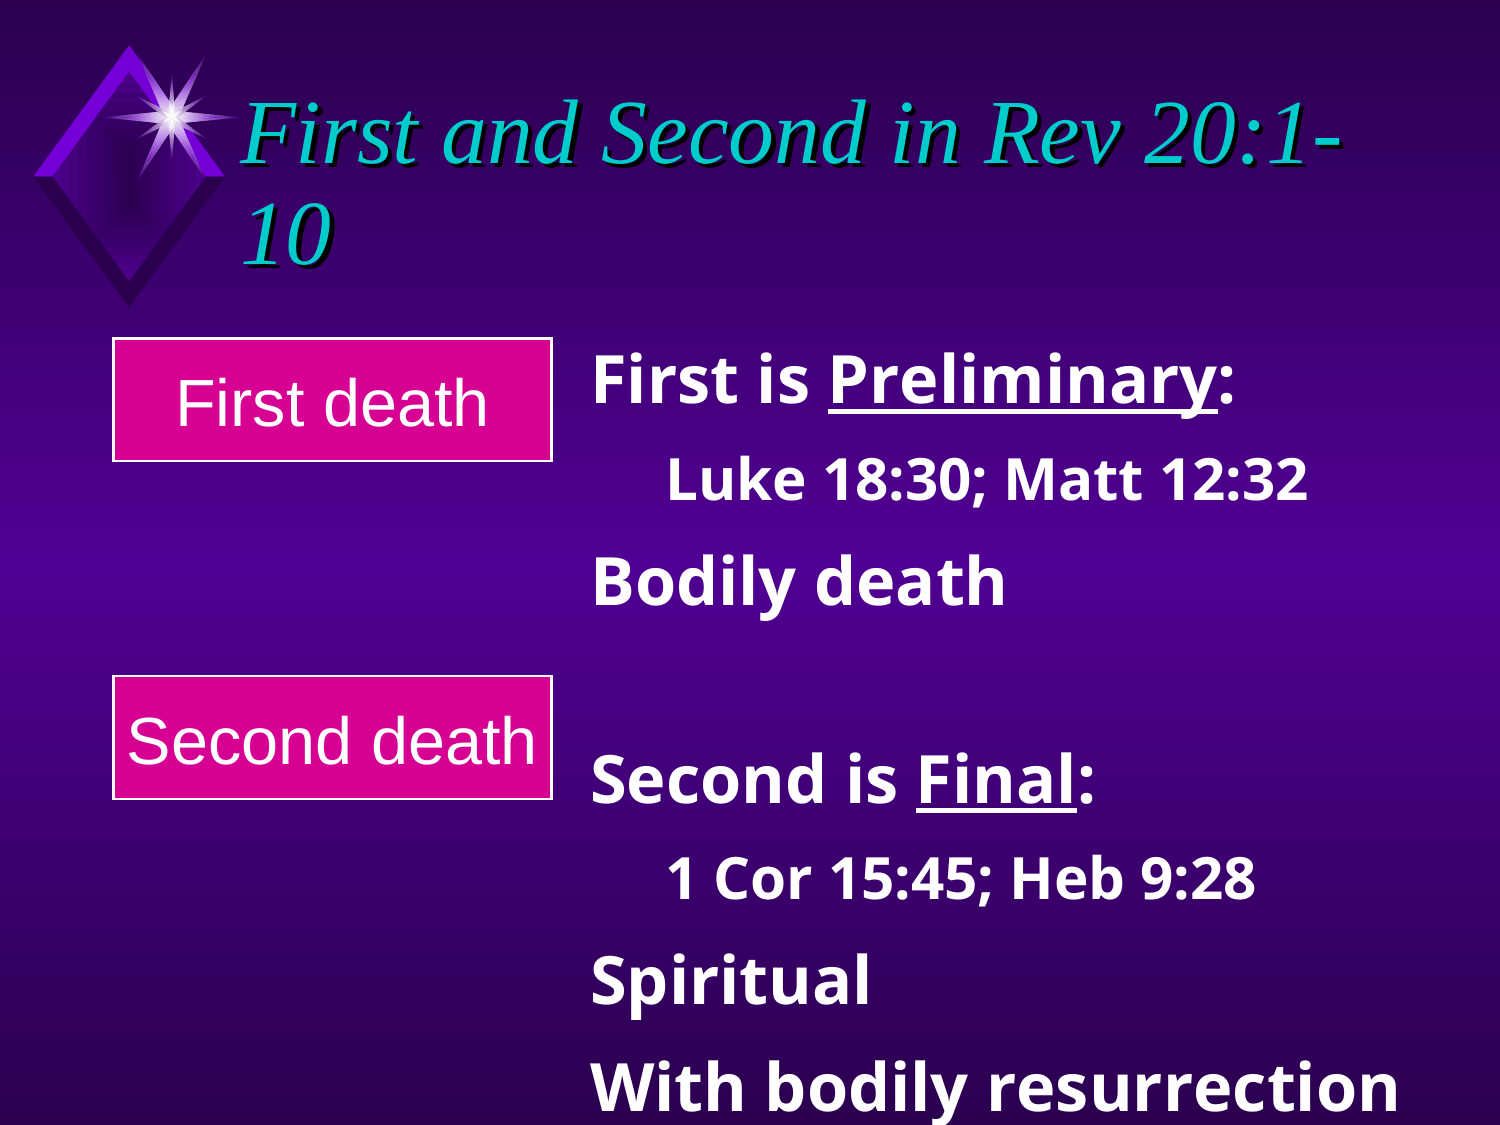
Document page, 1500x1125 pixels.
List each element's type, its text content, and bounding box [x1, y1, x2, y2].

list First is Preliminary: Luke 18:30; Matt 12:32 Bodily death Second is Final: 1 Cor 15:45; Heb 9:28 Spiritual With bodily resurrection [575, 324, 1450, 1063]
text_box First death [113, 338, 552, 462]
text_box Second death [113, 676, 552, 799]
title First and Second in Rev 20:1-10 [224, 73, 1388, 292]
